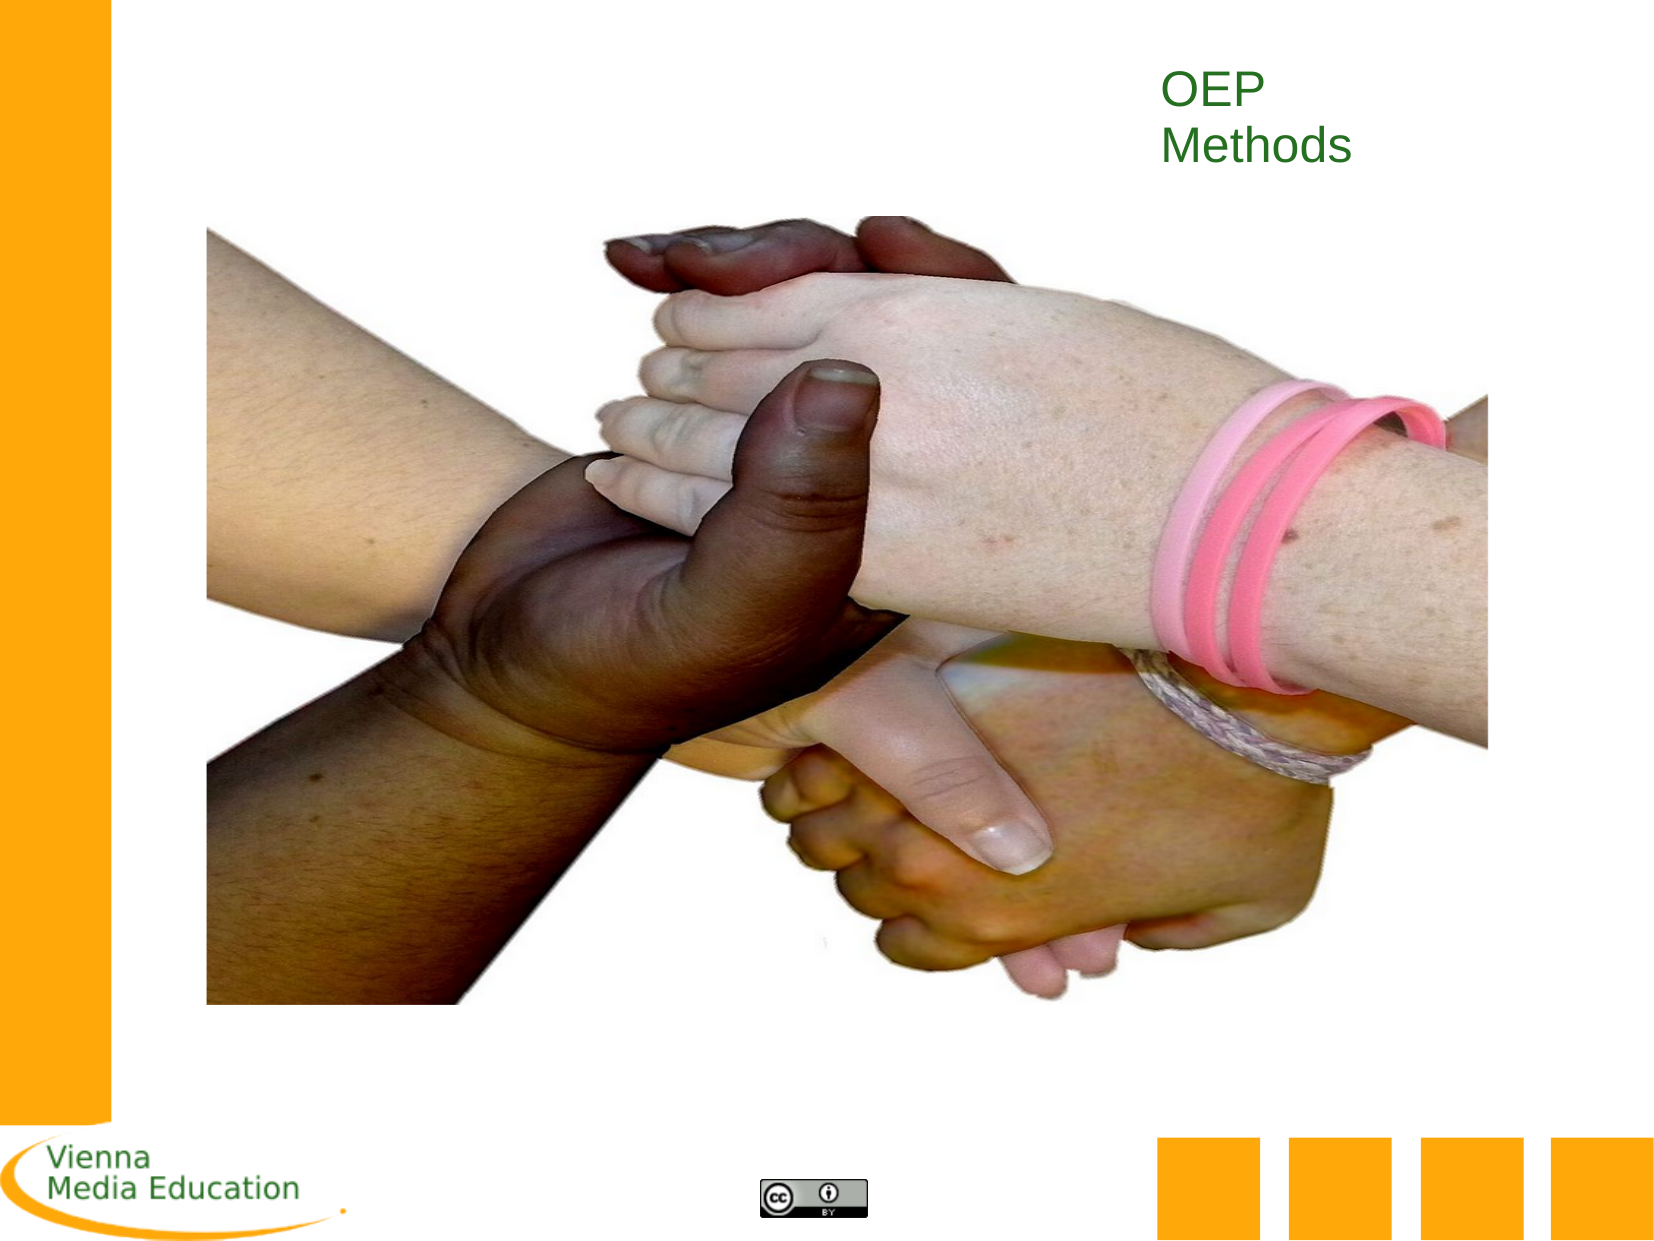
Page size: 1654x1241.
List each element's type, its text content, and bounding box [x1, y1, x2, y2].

picture [0, 1114, 398, 1241]
text_box OEP Methods [1160, 61, 1597, 212]
picture [201, 216, 1497, 1010]
picture [757, 1177, 870, 1221]
